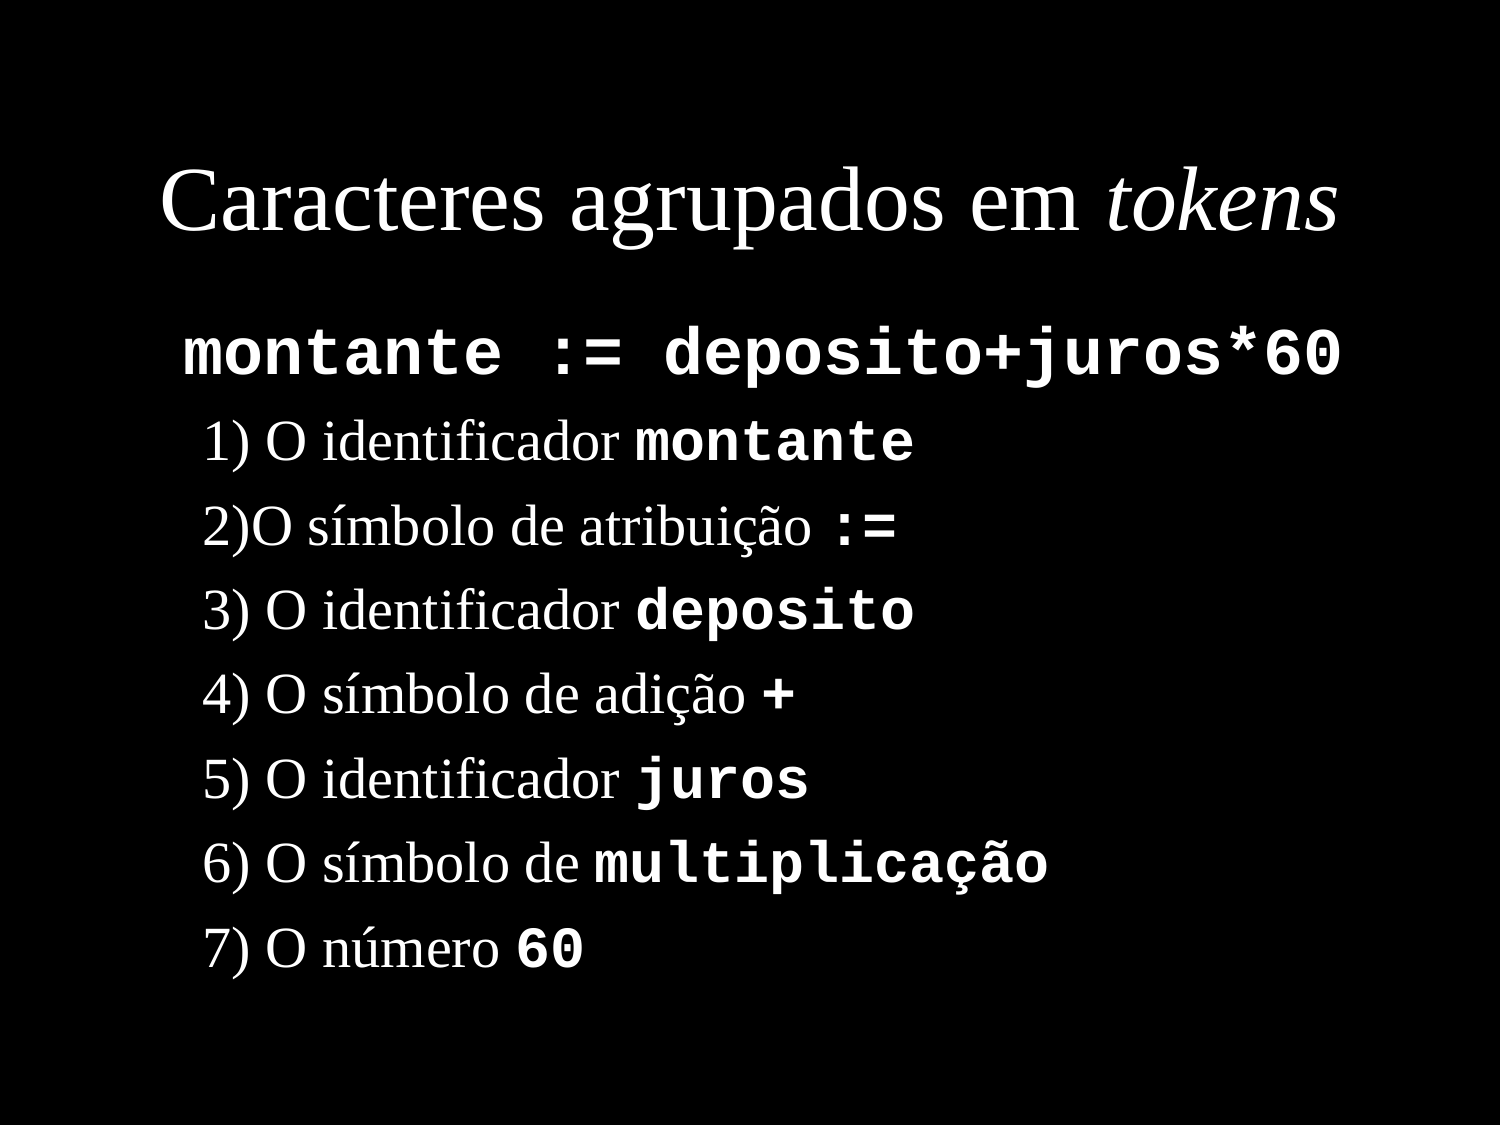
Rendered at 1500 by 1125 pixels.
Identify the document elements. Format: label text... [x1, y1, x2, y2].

list montante := deposito+juros*60 O identificador montante O símbolo de atribuição := O identificador deposito O símbolo de adição + O identificador juros O símbolo de multiplicação O número 60 [112, 299, 1388, 1088]
title Caracteres agrupados em tokens [112, 99, 1388, 288]
